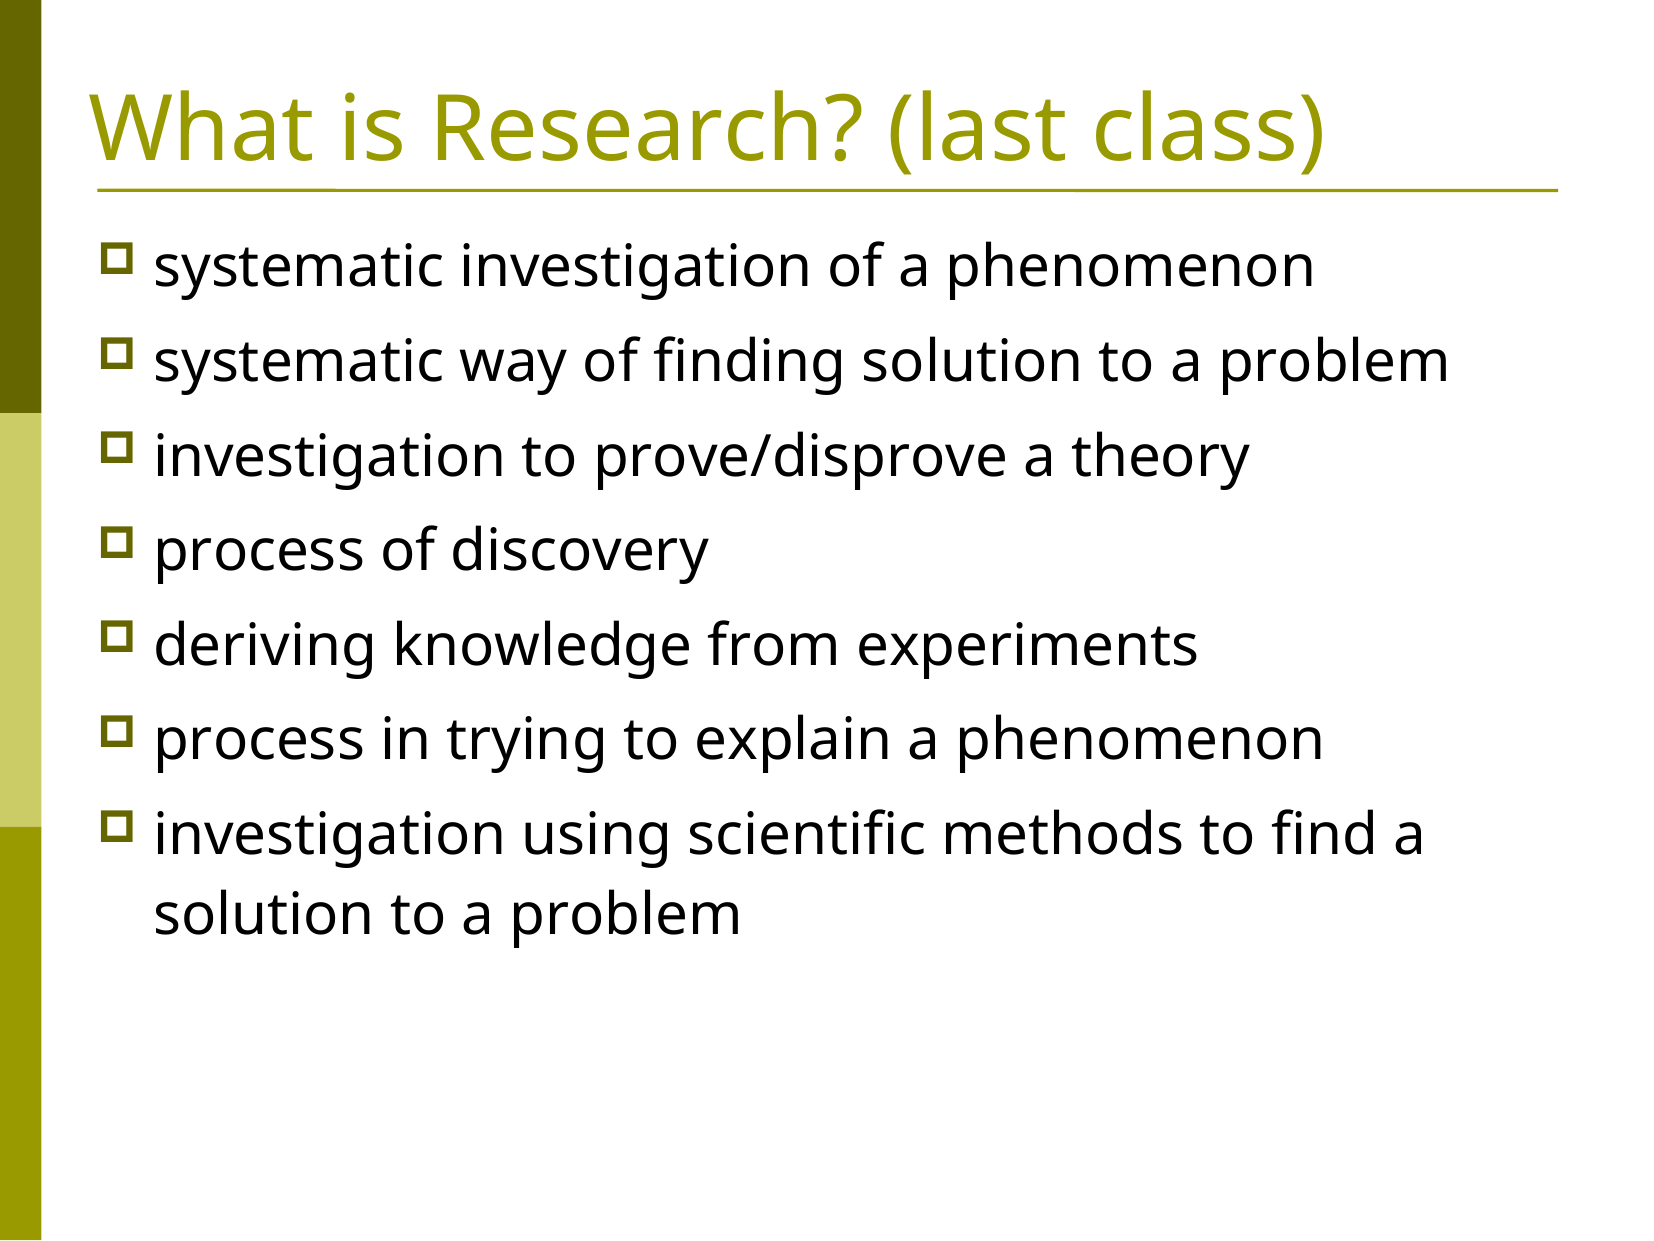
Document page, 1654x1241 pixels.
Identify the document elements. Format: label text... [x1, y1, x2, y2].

list systematic investigation of a phenomenon systematic way of finding solution to a problem investigation to prove/disprove a theory process of discovery deriving knowledge from experiments process in trying to explain a phenomenon investigation using scientific methods to find a solution to a problem [82, 216, 1571, 1051]
title What is Research? (last class) [88, 43, 1577, 207]
